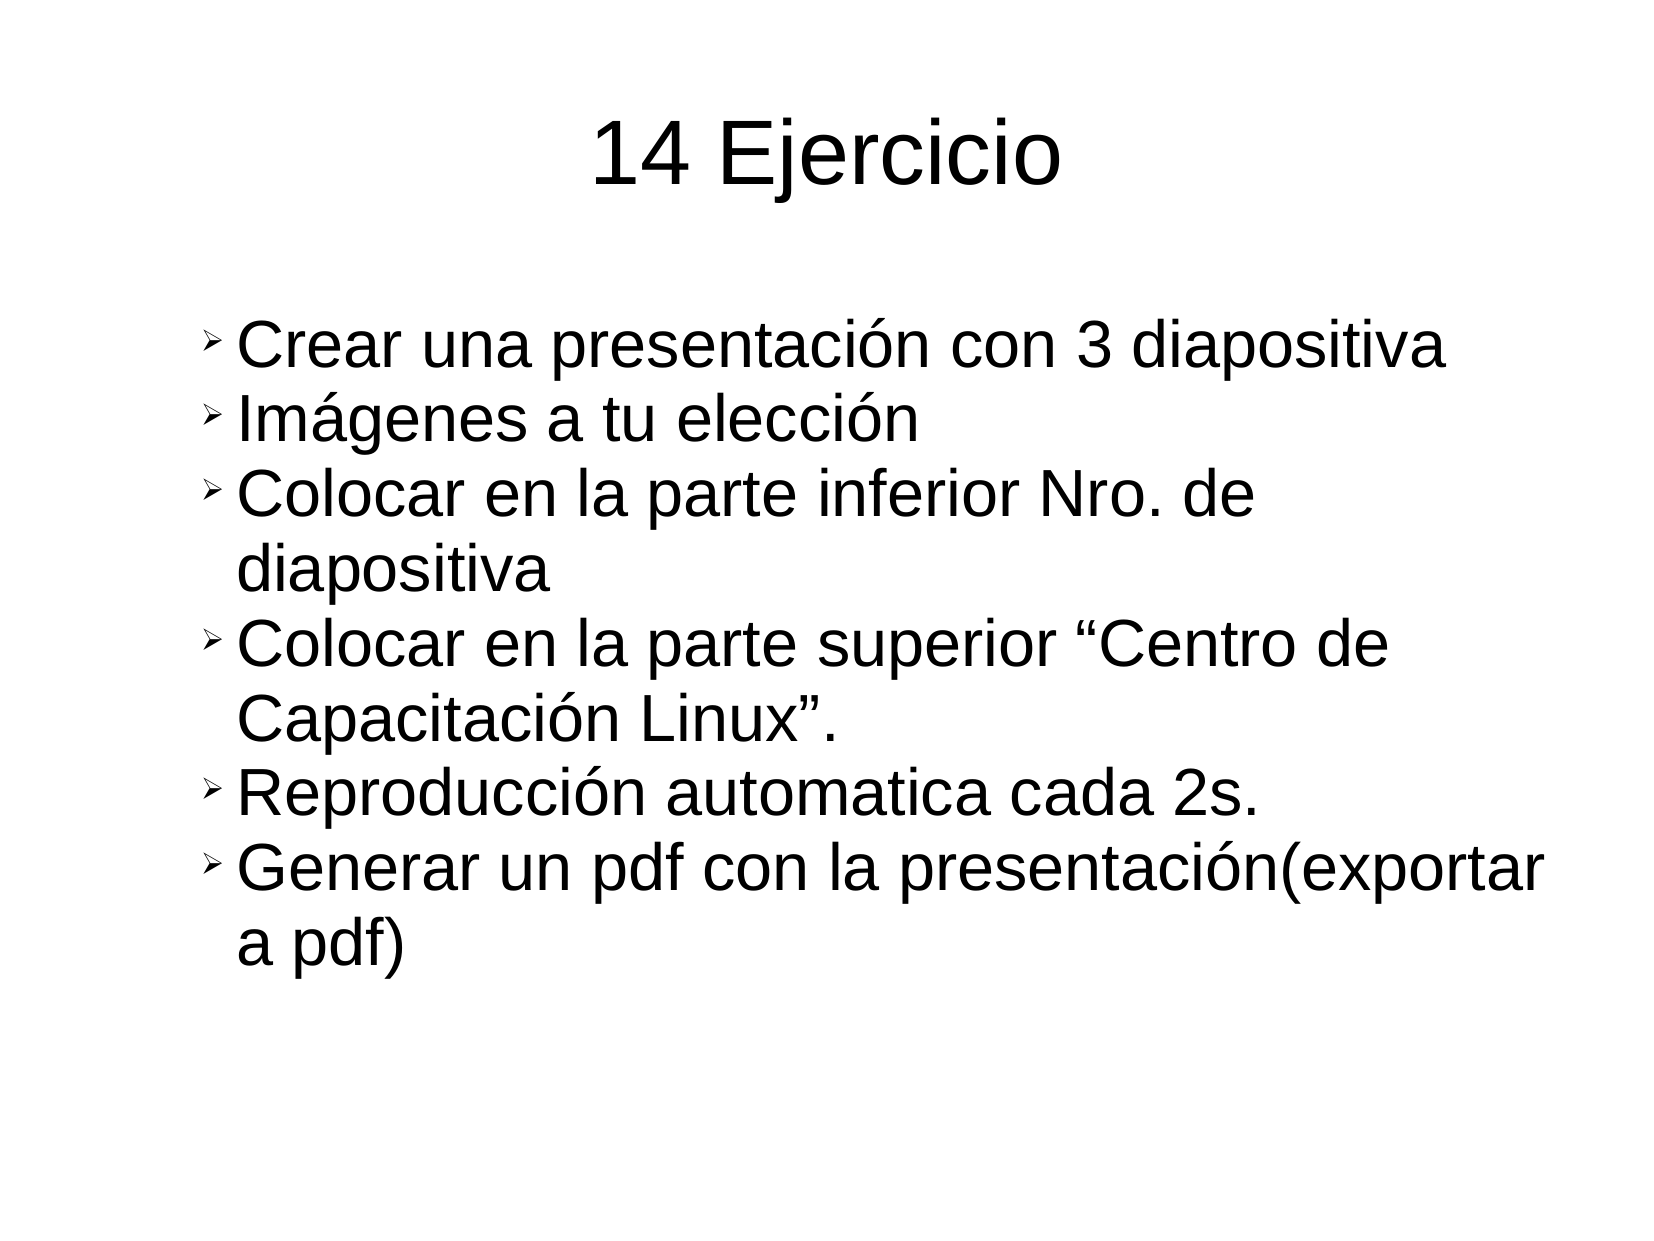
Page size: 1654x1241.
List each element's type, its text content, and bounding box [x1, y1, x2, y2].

title 14 Ejercicio [82, 49, 1571, 257]
subtitle Crear una presentación con 3 diapositiva Imágenes a tu elección Colocar en la parte inferior Nro. de diapositiva Colocar en la parte superior “Centro de Capacitación Linux”. Reproducción automatica cada 2s. Generar un pdf con la presentación(exportar a pdf) [200, 283, 1548, 1003]
